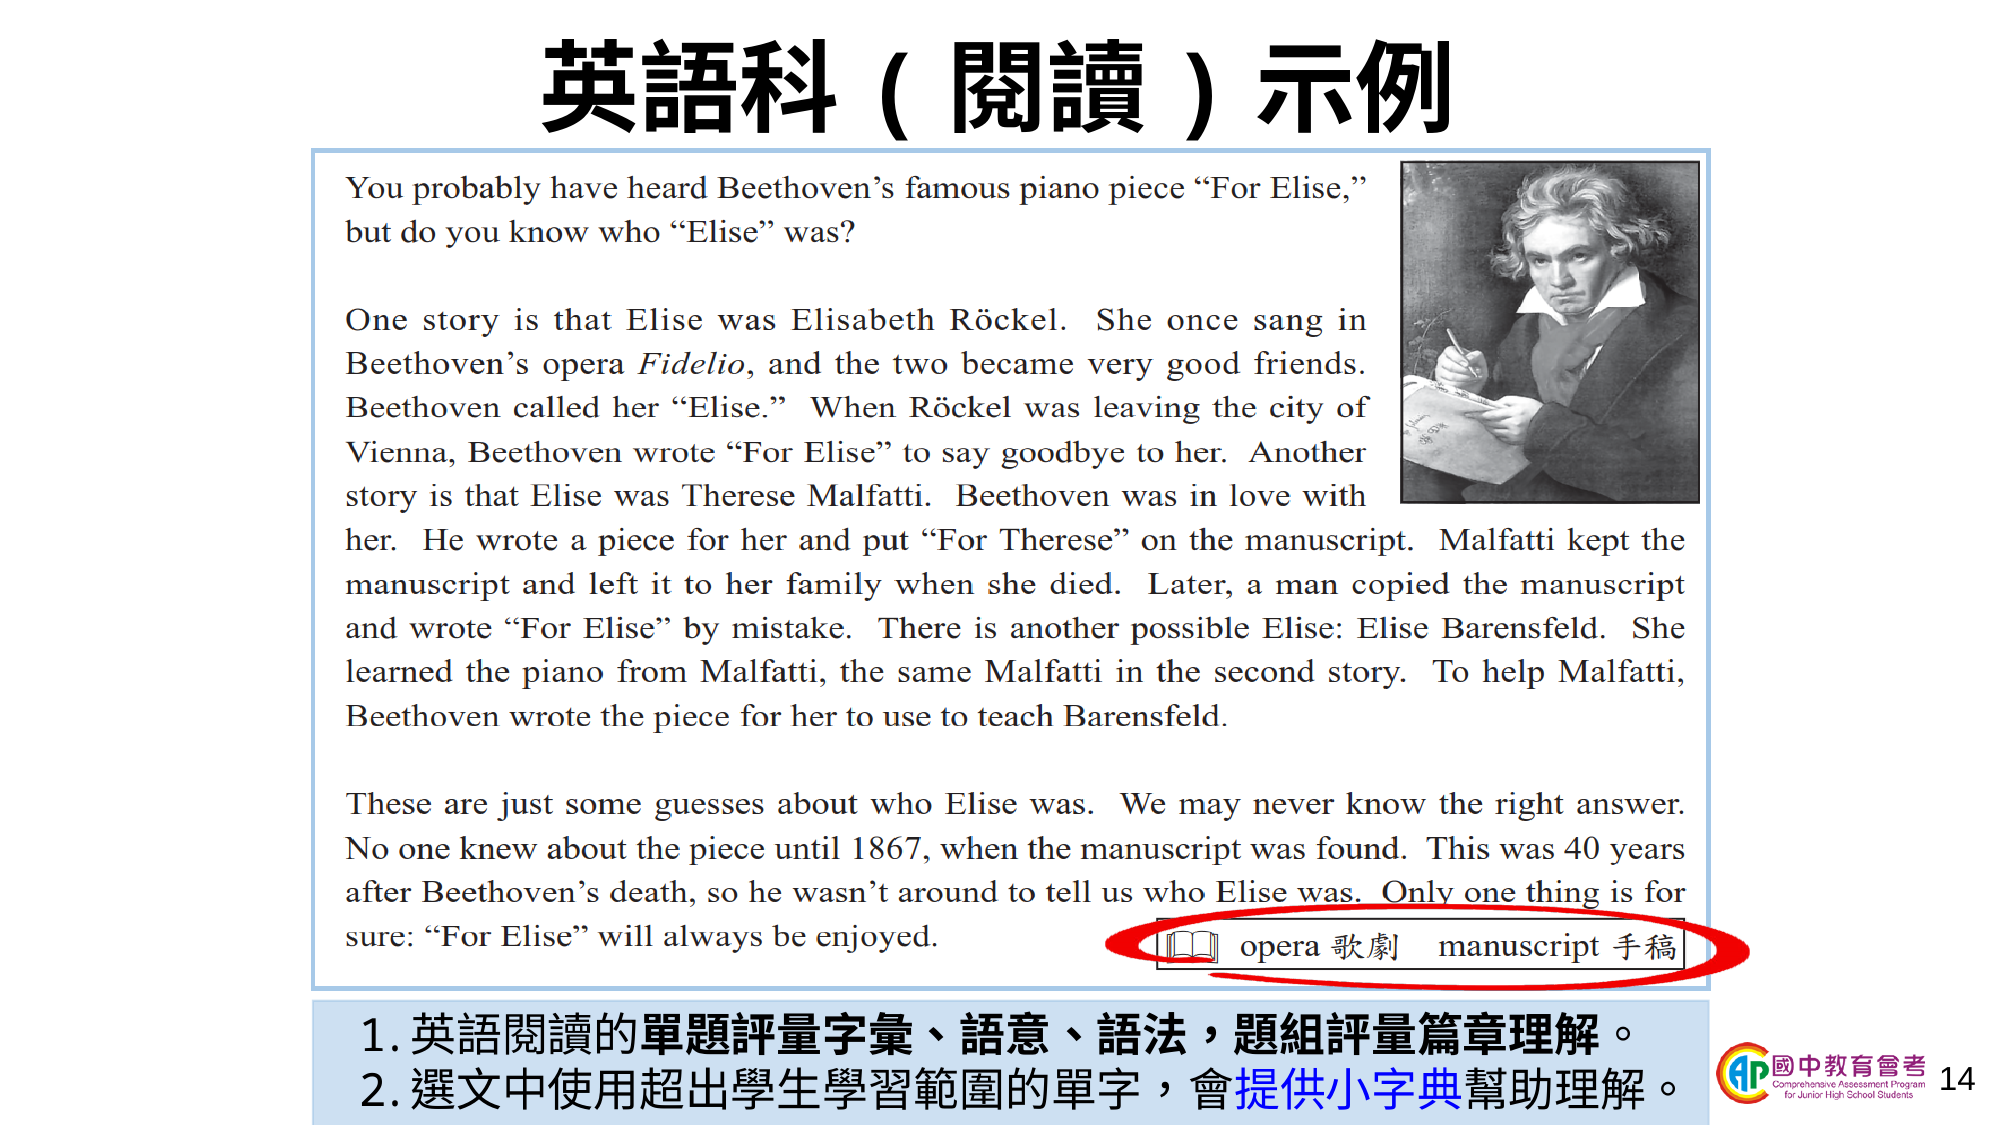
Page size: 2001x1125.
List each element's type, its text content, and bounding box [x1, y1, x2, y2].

text_box 14 [1923, 1047, 2000, 1108]
title 英語科(閱讀)示例 [0, 0, 1995, 179]
title 英語科(閱讀)示例 [315, 153, 1706, 179]
text_box 英語閱讀的單題評量字彙、語意、語法，題組評量篇章理解。 選文中使用超出學生學習範圍的單字，會提供小字典幫助理解。 [303, 999, 1716, 1124]
picture [337, 179, 1752, 991]
